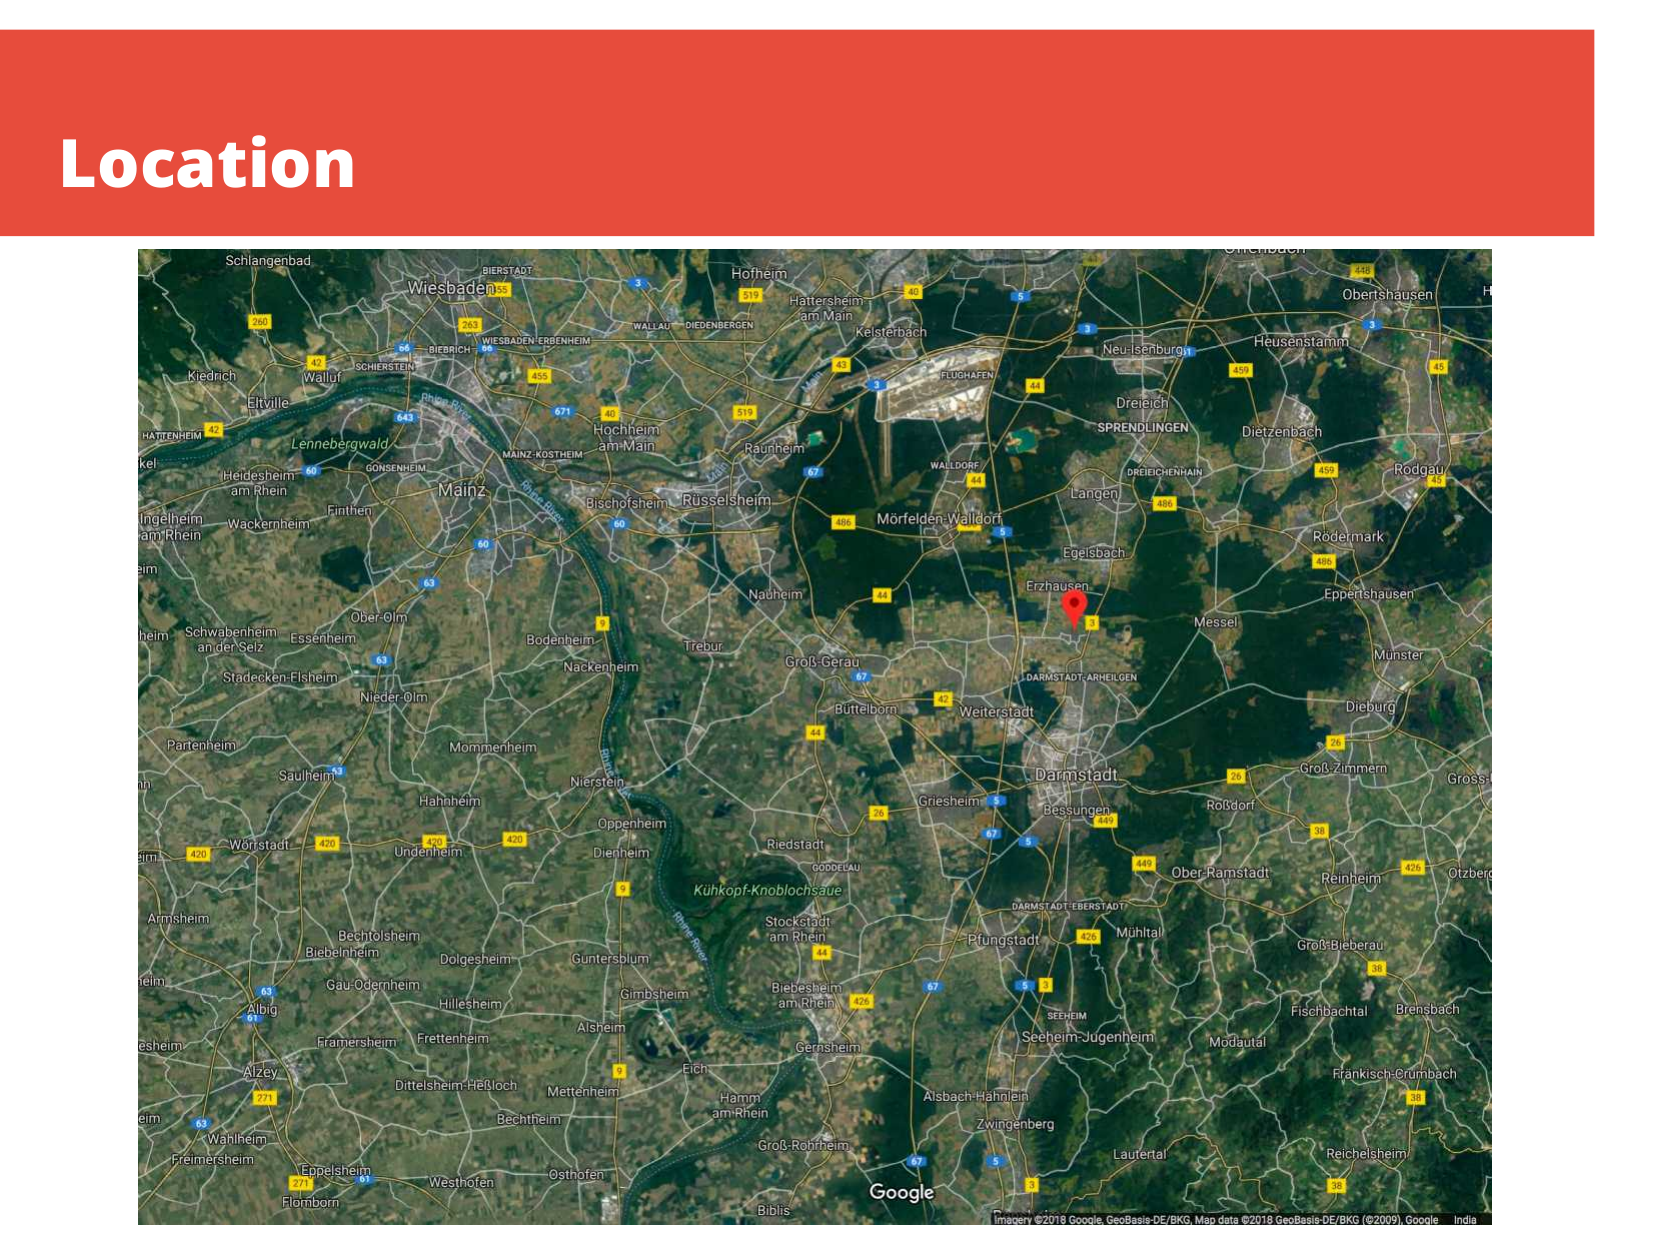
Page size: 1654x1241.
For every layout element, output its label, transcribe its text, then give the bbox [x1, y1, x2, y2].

picture [138, 249, 1492, 1226]
title Location [59, 59, 1595, 207]
